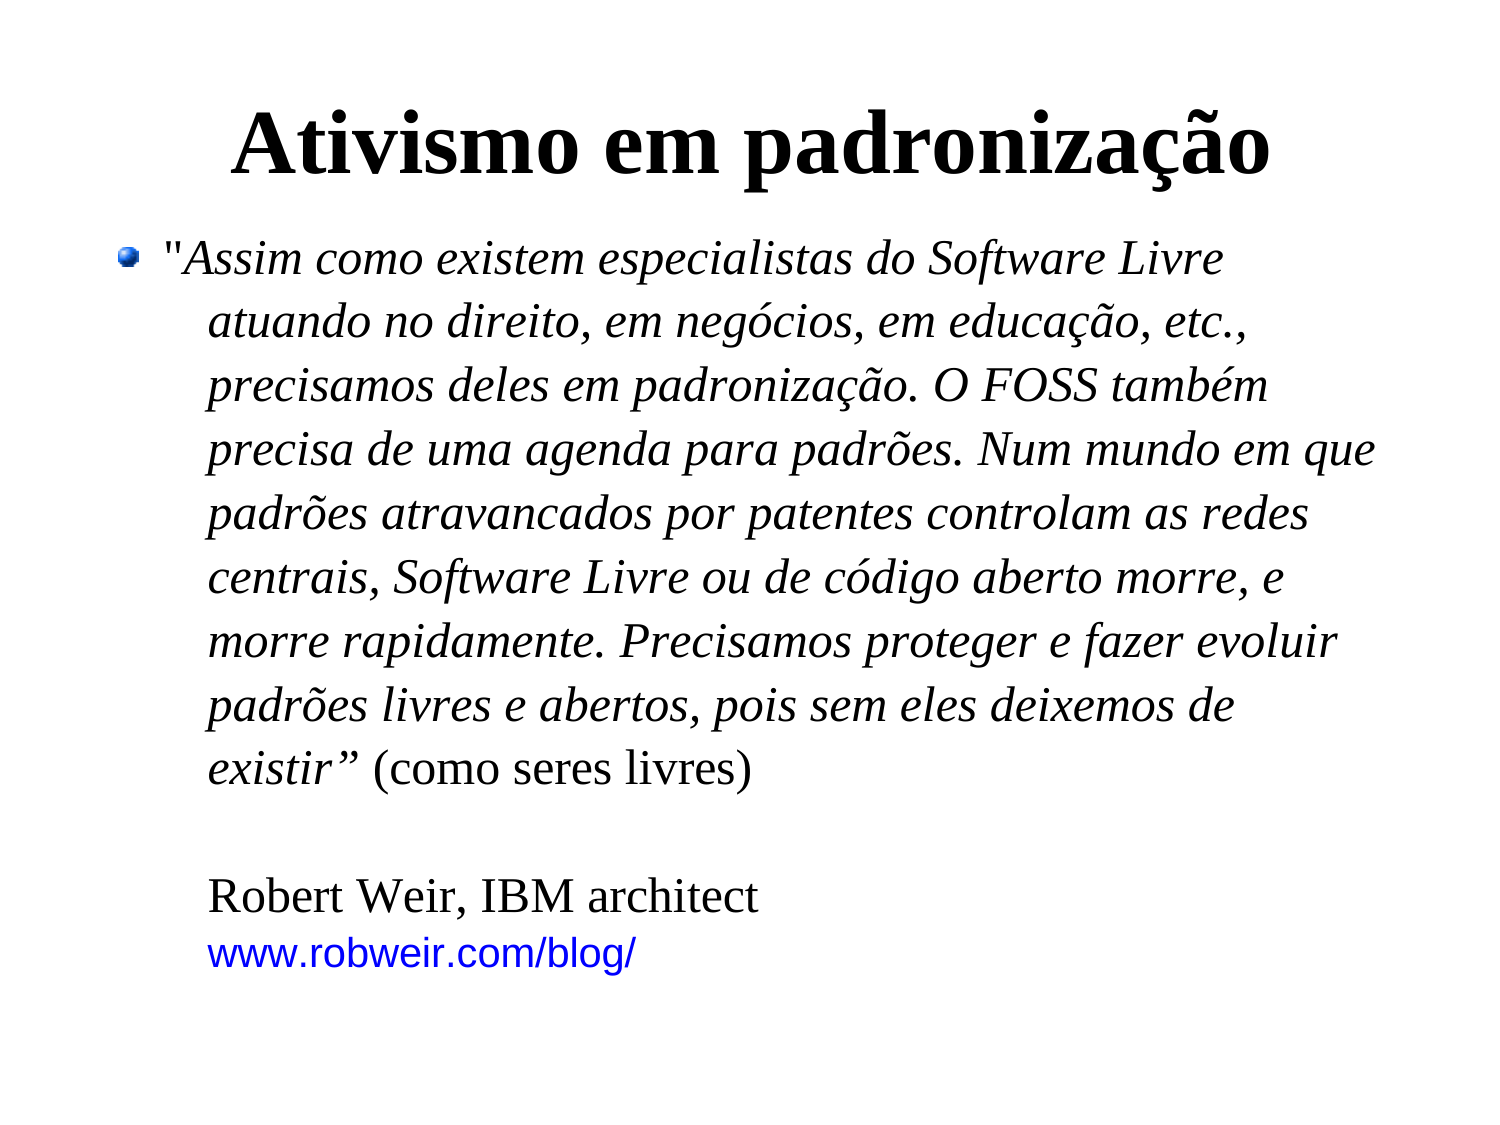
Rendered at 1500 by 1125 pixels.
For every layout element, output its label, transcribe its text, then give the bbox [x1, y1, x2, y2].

title Ativismo em padronização [87, 62, 1416, 223]
text_box "Assim como existem especialistas do Software Livre atuando no direito, em negócios, em educação, etc., precisamos deles em padronização. O FOSS também precisa de uma agenda para padrões. Num mundo em que padrões atravancados por patentes controlam as redes centrais, Software Livre ou de código aberto morre, e morre rapidamente. Precisamos proteger e fazer evoluir padrões livres e abertos, pois sem eles deixemos de existir” (como seres livres) Robert Weir, IBM architect www.robweir.com/blog/ [103, 213, 1391, 1016]
